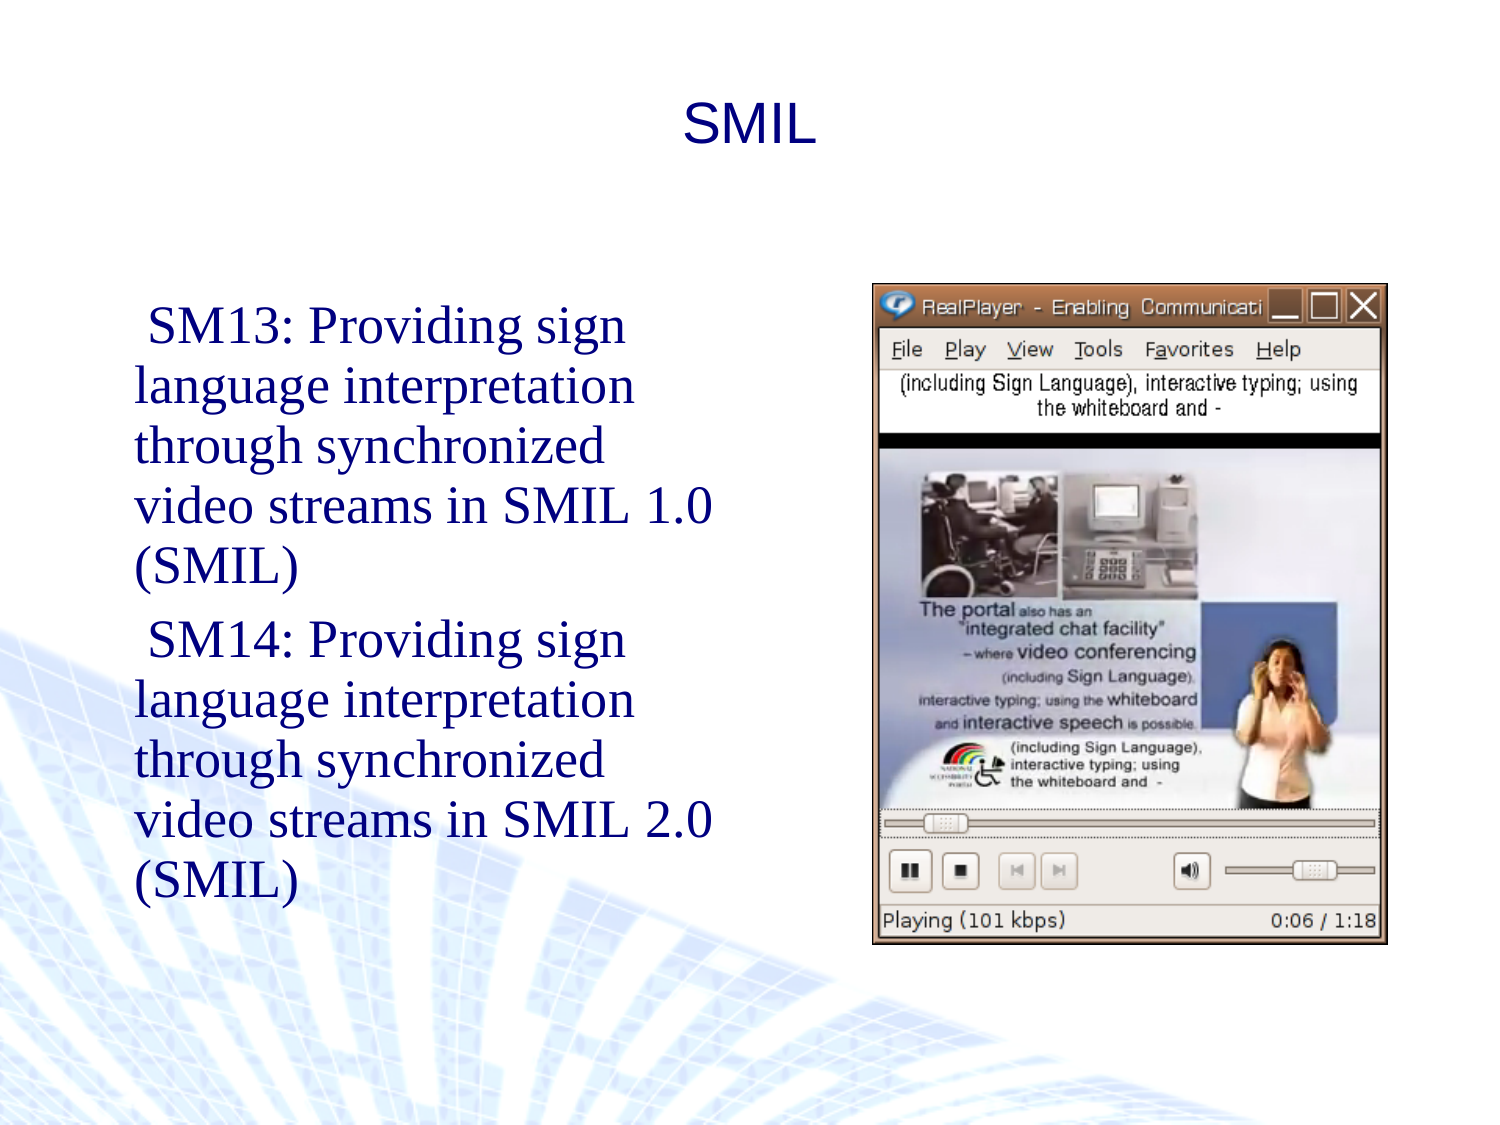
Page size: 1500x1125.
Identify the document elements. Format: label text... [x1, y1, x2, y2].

list SM13: Providing sign language interpretation through synchronized video streams in SMIL 1.0 (SMIL) SM14: Providing sign language interpretation through synchronized video streams in SMIL 2.0 (SMIL) [59, 295, 735, 1059]
picture [0, 283, 1388, 1125]
title SMIL [112, 5, 1388, 241]
